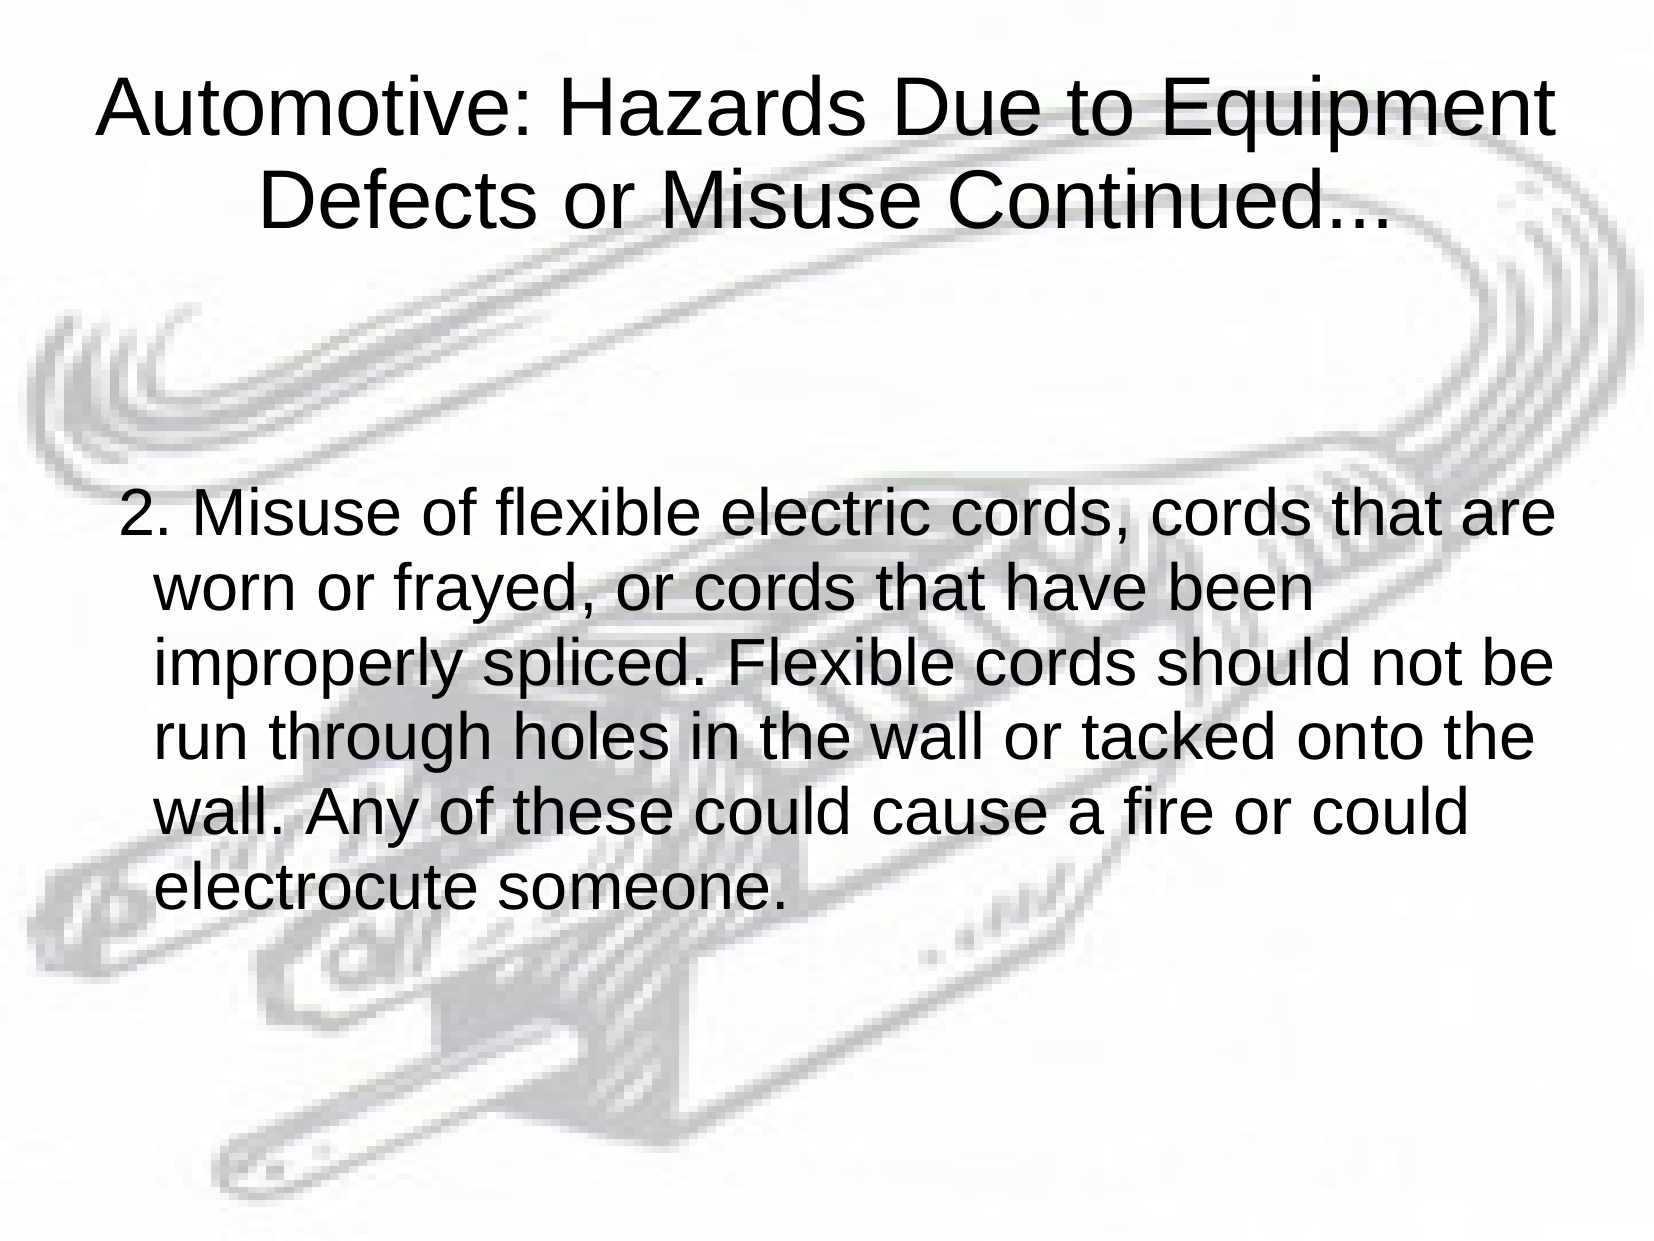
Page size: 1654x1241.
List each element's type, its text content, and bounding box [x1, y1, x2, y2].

picture [0, 0, 1654, 1241]
subtitle 2. Misuse of flexible electric cords, cords that are worn or frayed, or cords that have been improperly spliced. Flexible cords should not be run through holes in the wall or tacked onto the wall. Any of these could cause a fire or could electrocute someone. [82, 290, 1571, 1109]
title Automotive: Hazards Due to Equipment Defects or Misuse Continued... [82, 49, 1571, 257]
